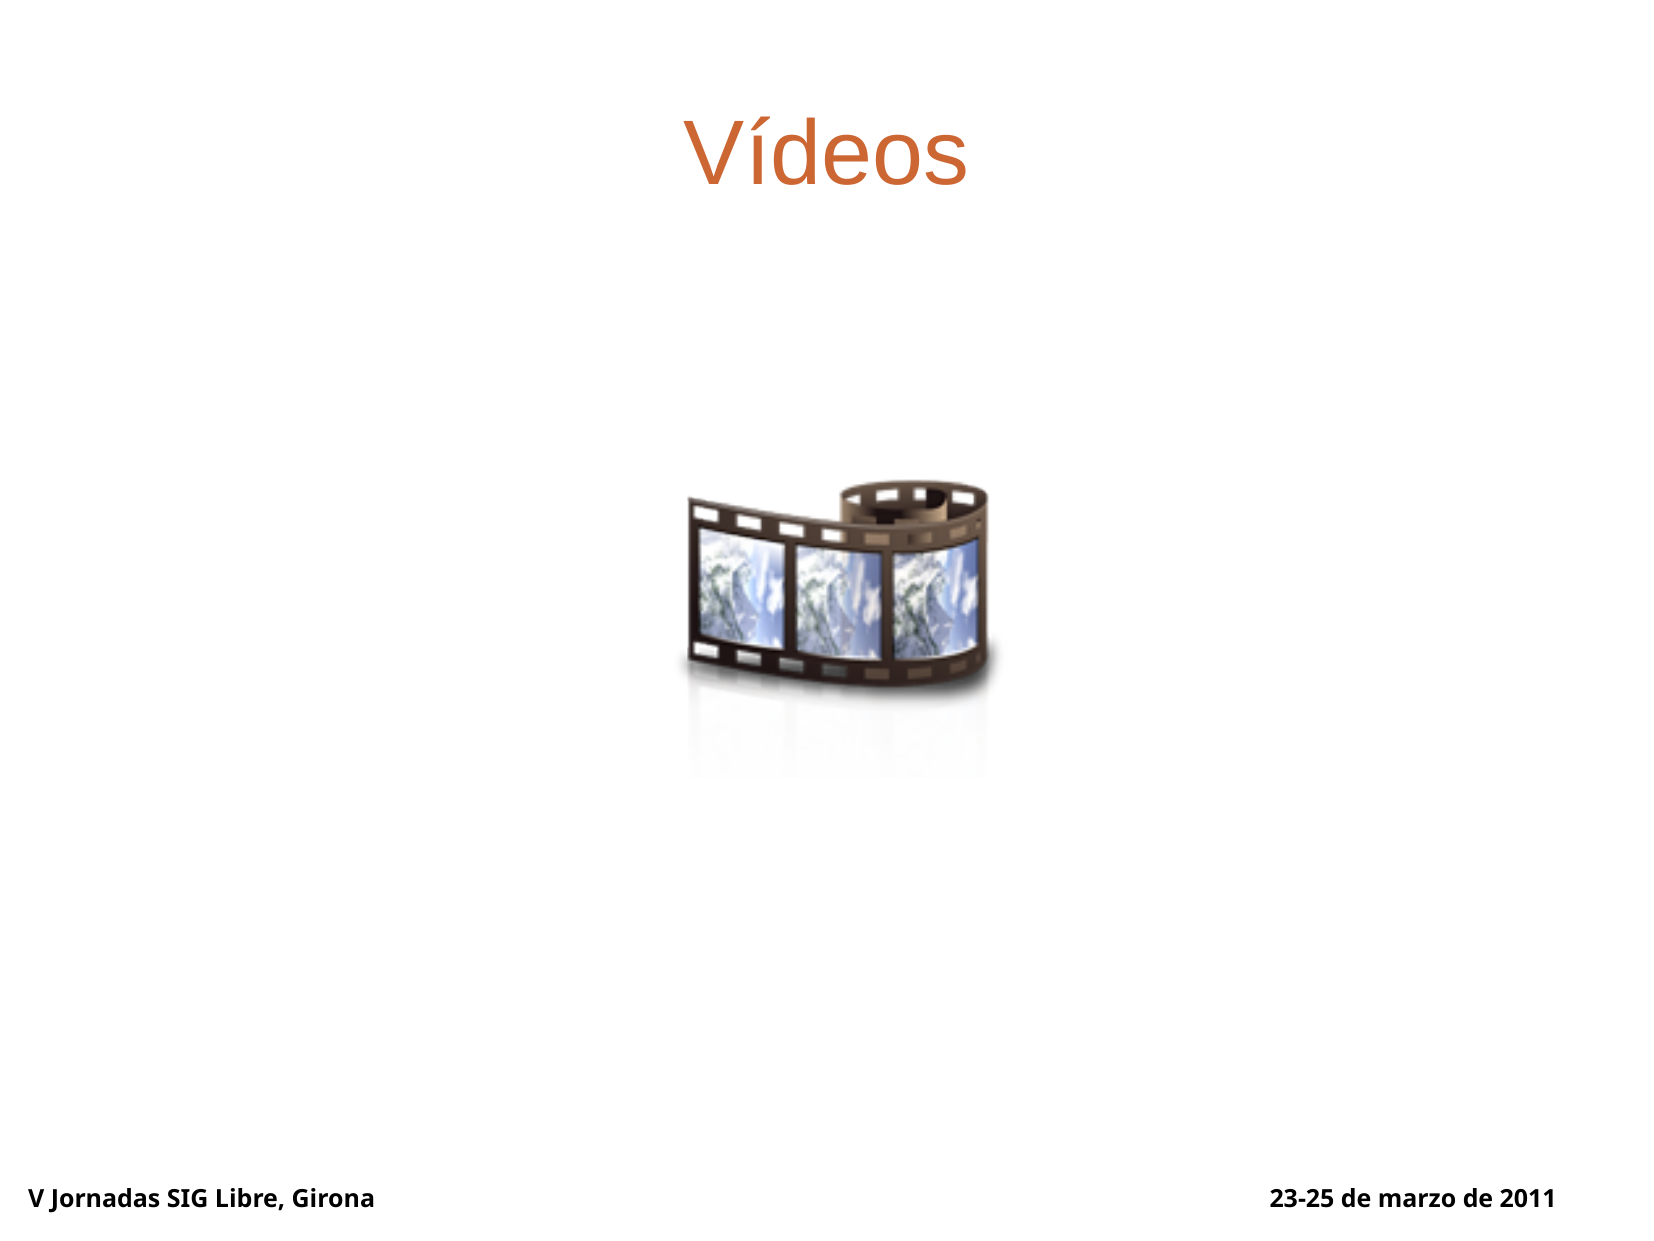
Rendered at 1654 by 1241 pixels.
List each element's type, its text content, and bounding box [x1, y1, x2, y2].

title Vídeos [82, 49, 1571, 257]
picture [673, 462, 1008, 798]
